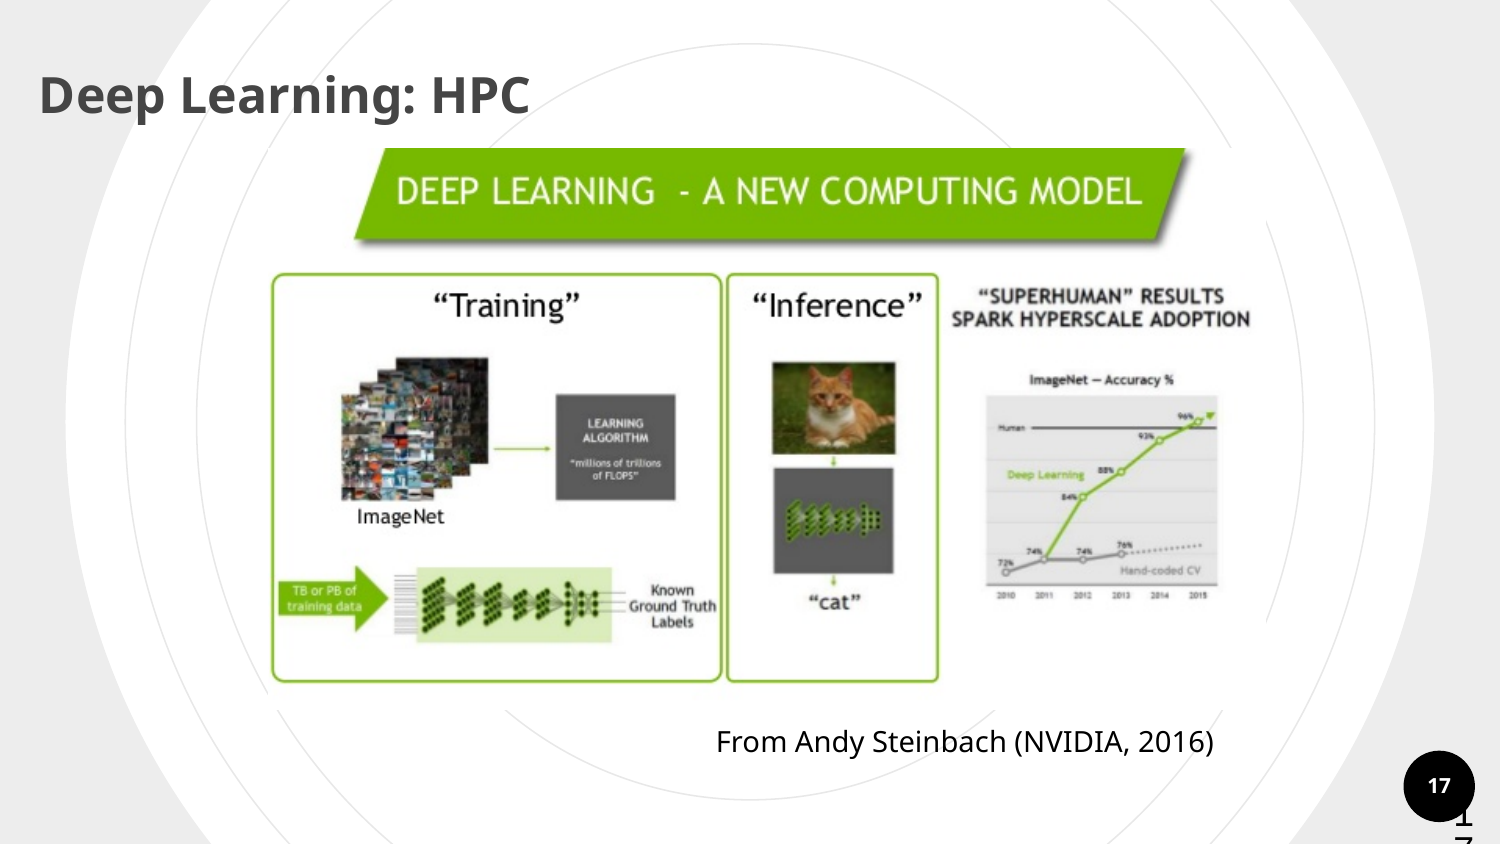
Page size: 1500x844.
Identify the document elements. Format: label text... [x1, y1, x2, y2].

text_box From Andy Steinbach (NVIDIA, 2016) [700, 708, 1266, 774]
picture [268, 148, 1266, 710]
text_box Deep Learning: HPC [38, 39, 1461, 149]
slide_number 1 [1403, 750, 1475, 823]
